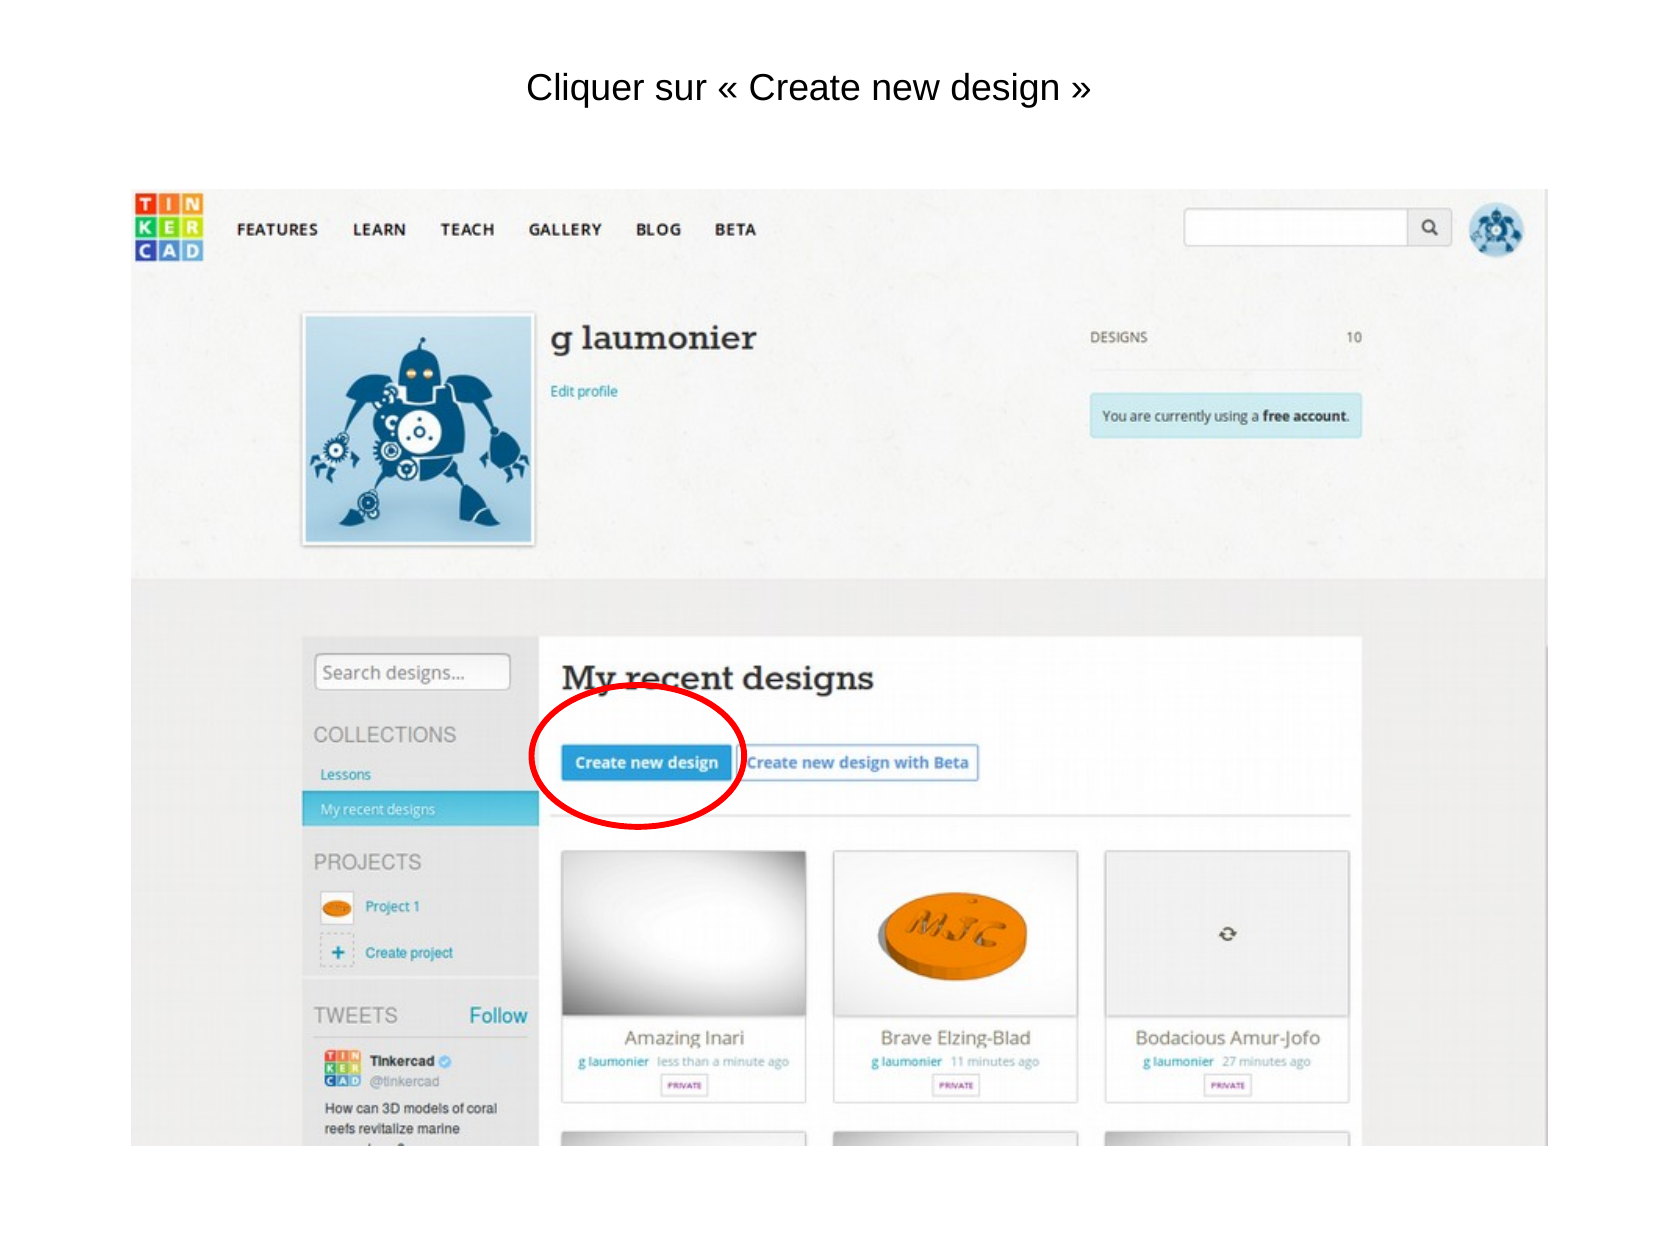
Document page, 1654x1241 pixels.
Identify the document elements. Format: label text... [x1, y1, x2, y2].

picture [131, 189, 1548, 1146]
text_box Cliquer sur « Create new design » [94, 59, 1524, 116]
